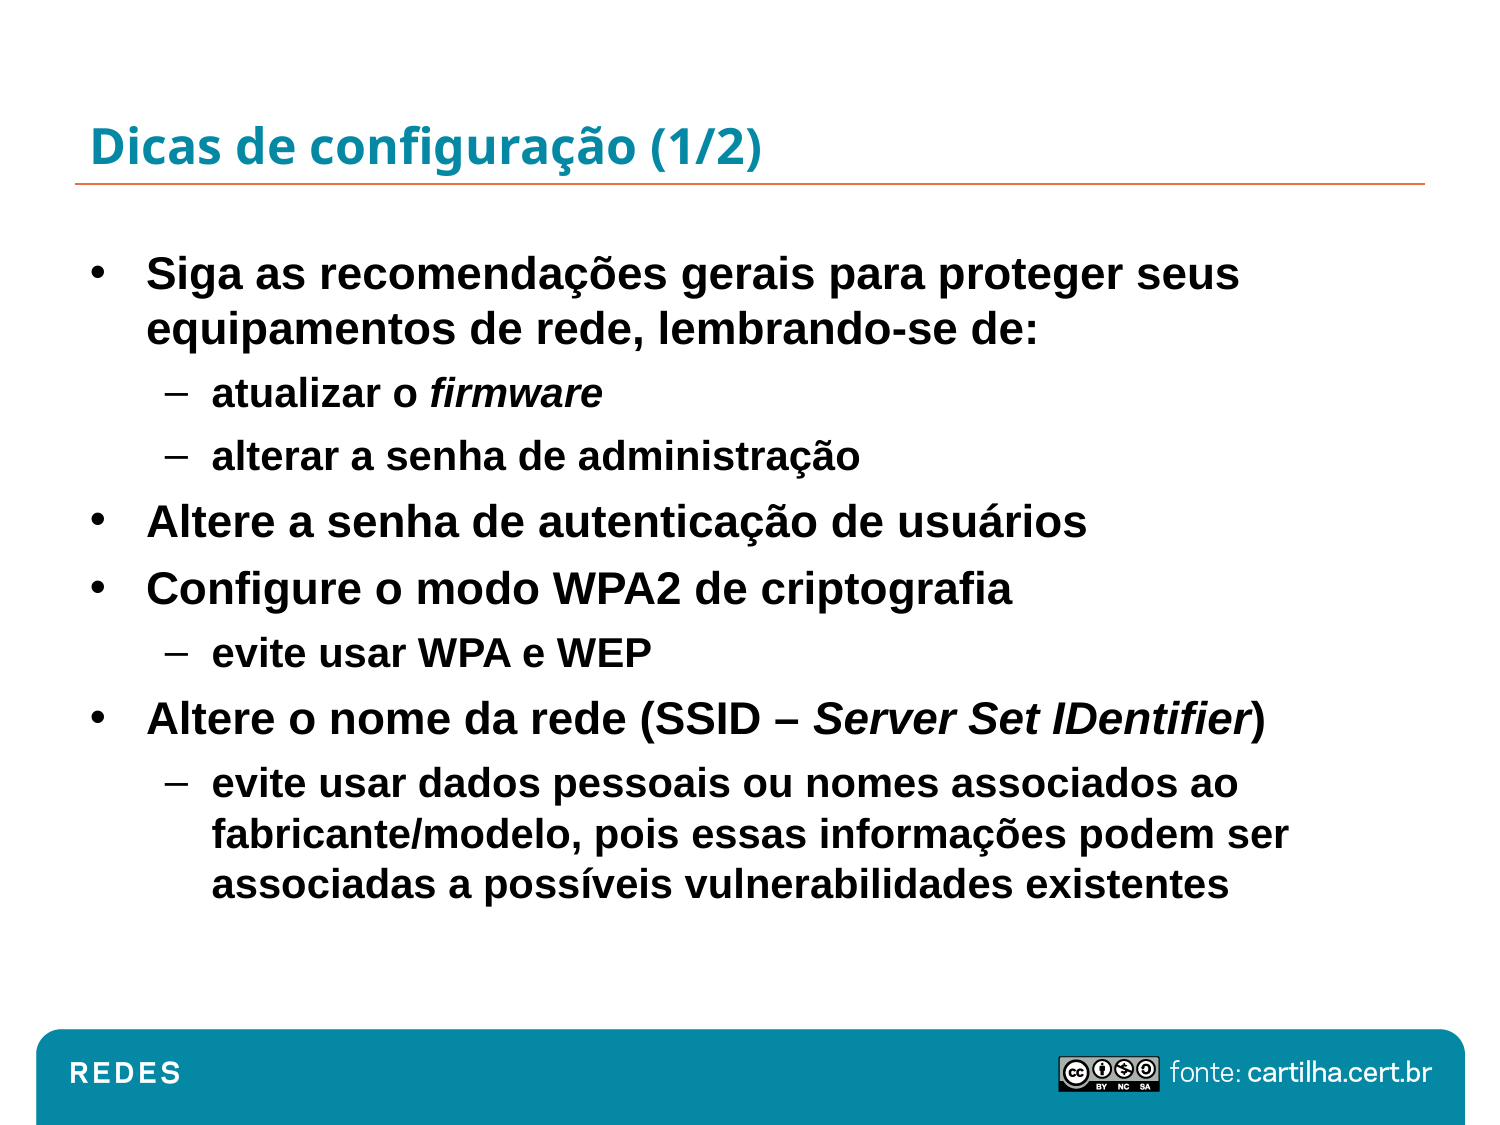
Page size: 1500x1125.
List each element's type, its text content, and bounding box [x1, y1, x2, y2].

list Siga as recomendações gerais para proteger seus equipamentos de rede, lembrando-se de: atualizar o firmware alterar a senha de administração Altere a senha de autenticação de usuários Configure o modo WPA2 de criptografia evite usar WPA e WEP Altere o nome da rede (SSID – Server Set IDentifier) evite usar dados pessoais ou nomes associados ao fabricante/modelo, pois essas informações podem ser associadas a possíveis vulnerabilidades existentes [75, 236, 1425, 979]
picture [0, 0, 1500, 1125]
title Dicas de configuração (1/2) [75, 54, 1425, 182]
